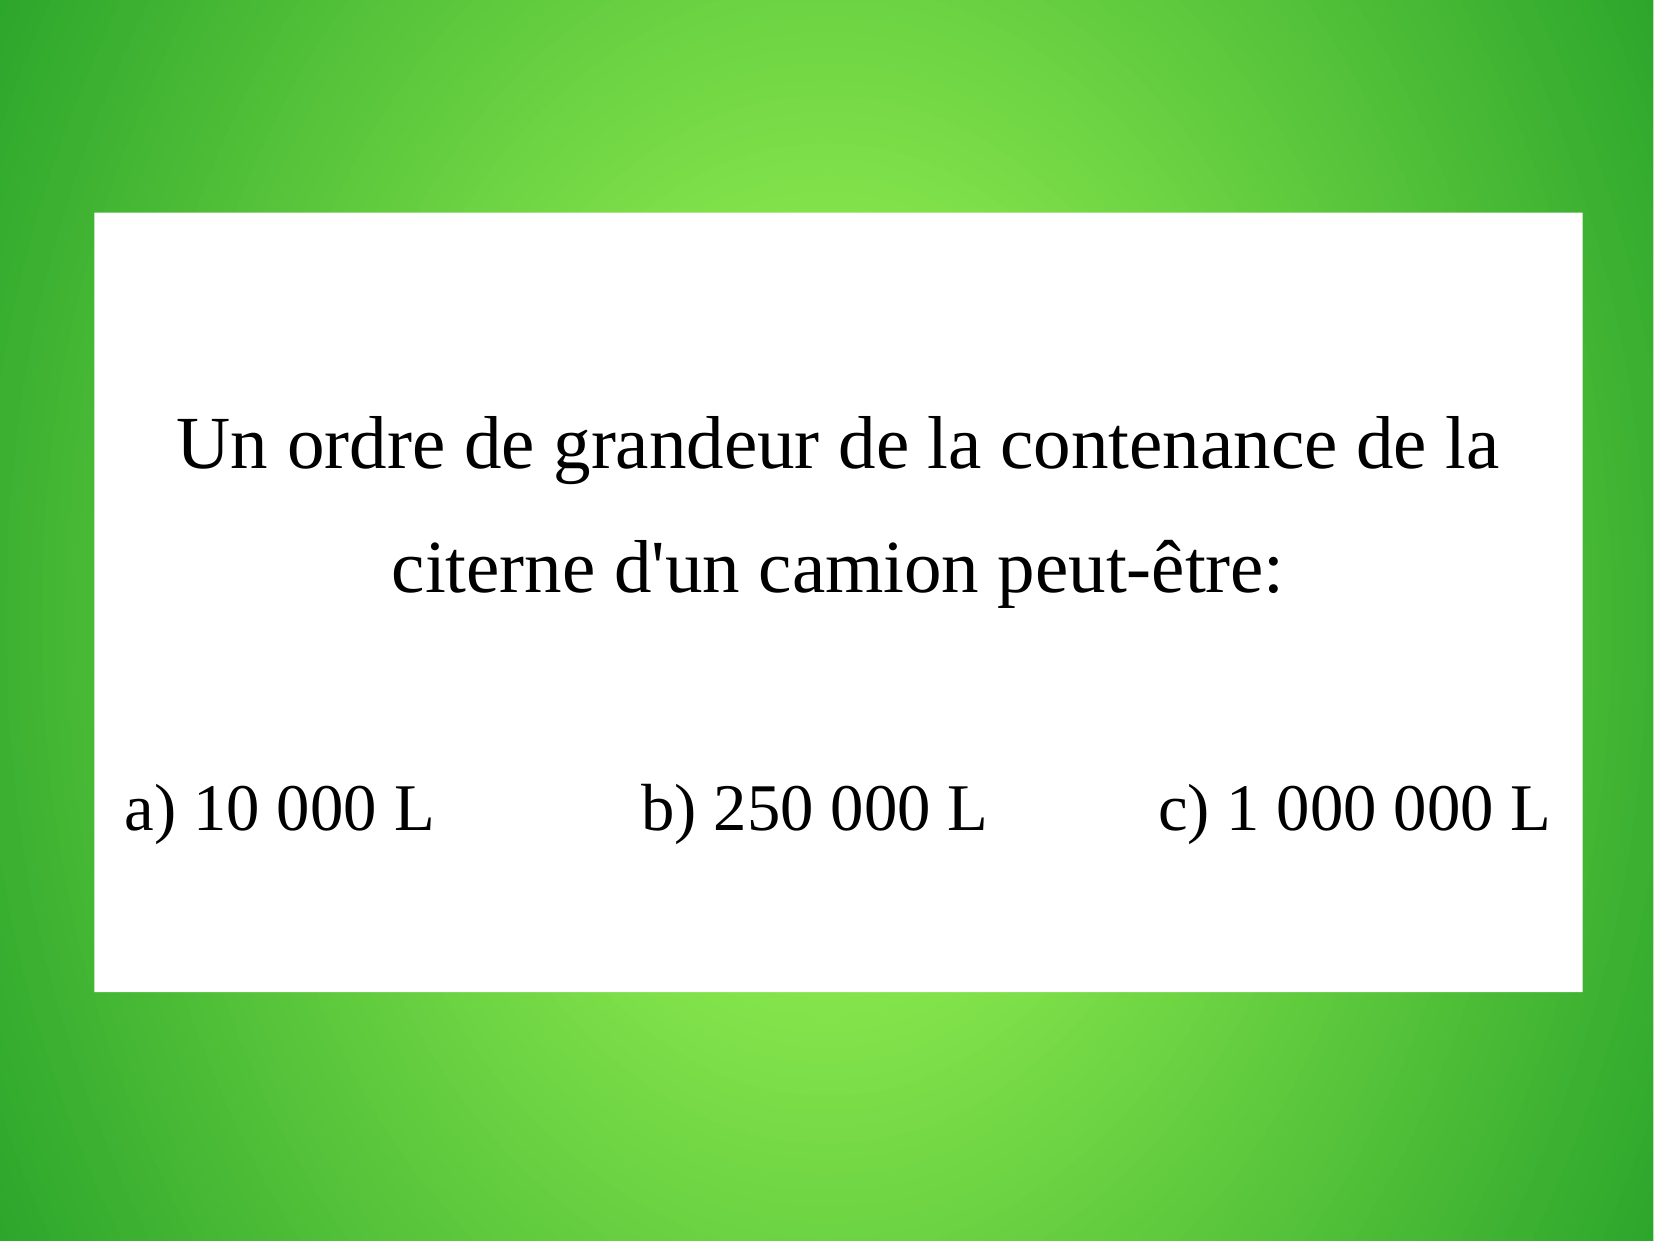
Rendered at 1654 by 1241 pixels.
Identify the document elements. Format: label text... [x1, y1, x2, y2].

text_box Un ordre de grandeur de la contenance de la citerne d'un camion peut-être: a) 10 000 L b) 250 000 L c) 1 000 000 L [94, 212, 1583, 993]
picture [0, 0, 1654, 1241]
